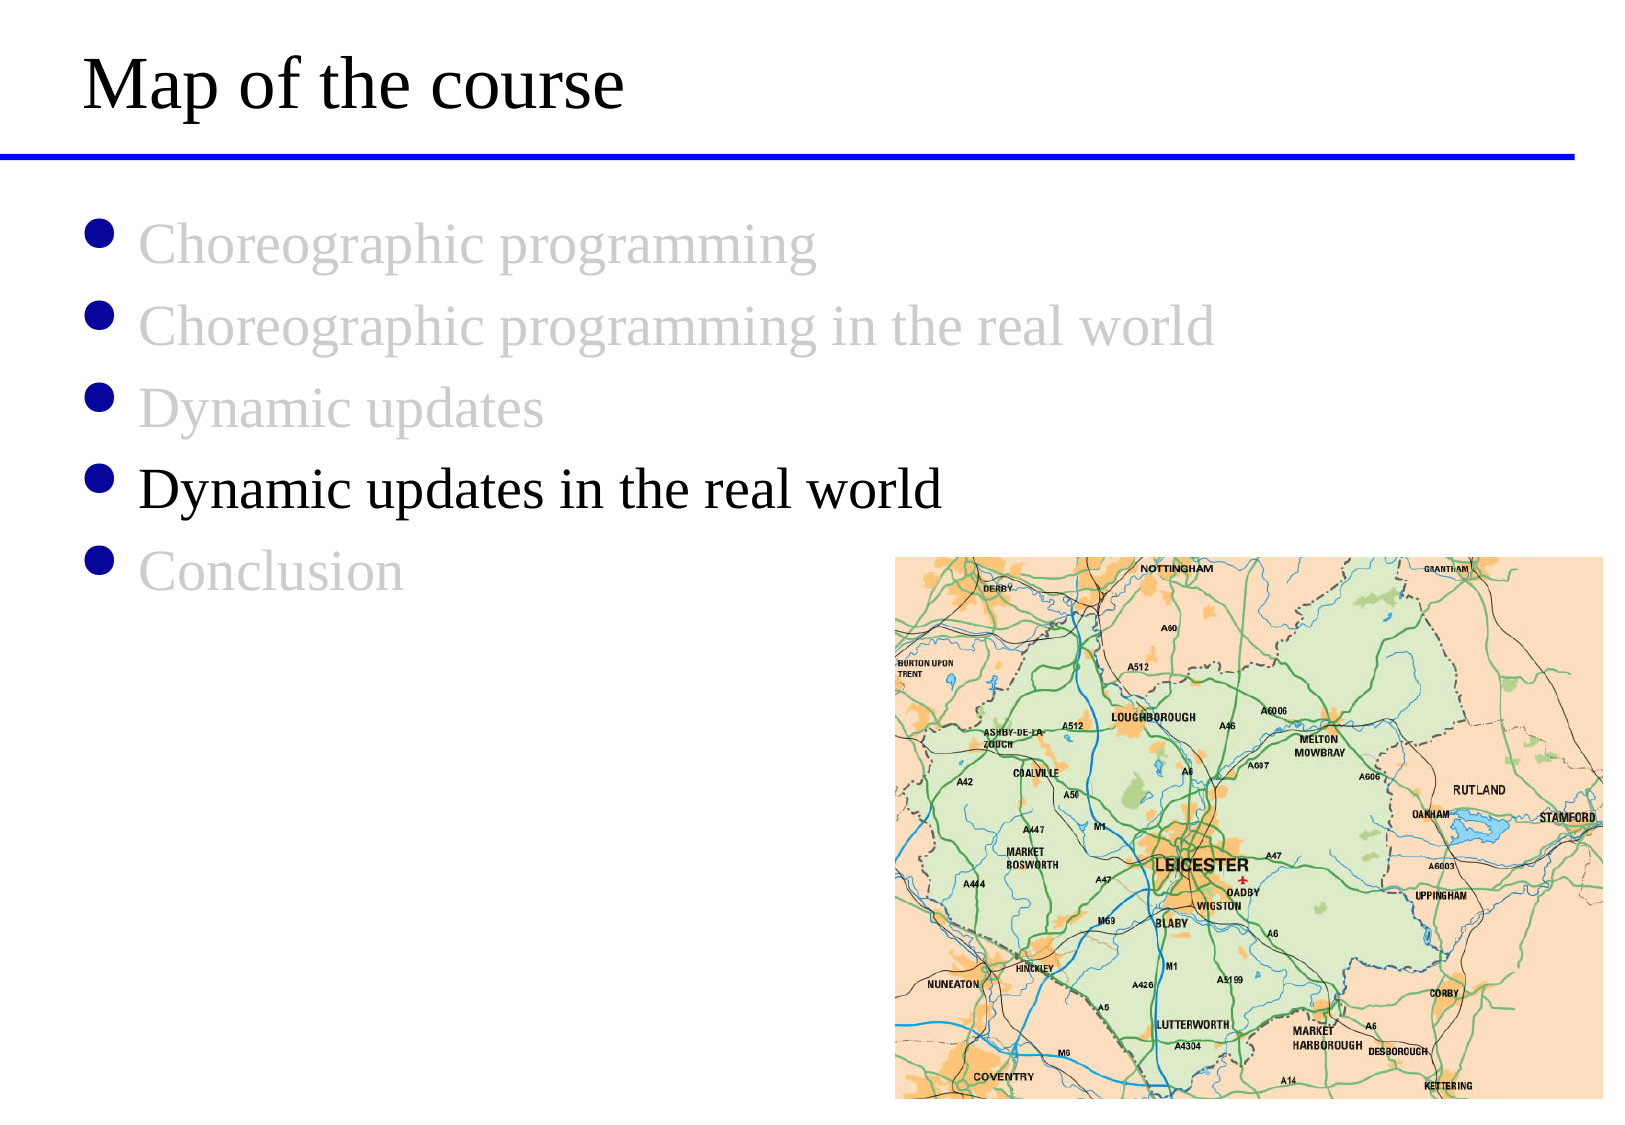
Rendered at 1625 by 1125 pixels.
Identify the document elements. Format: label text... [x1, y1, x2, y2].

title Map of the course [67, 27, 1544, 131]
picture [895, 557, 1603, 1099]
list Choreographic programming Choreographic programming in the real world Dynamic updates Dynamic updates in the real world Conclusion [67, 198, 1544, 1061]
